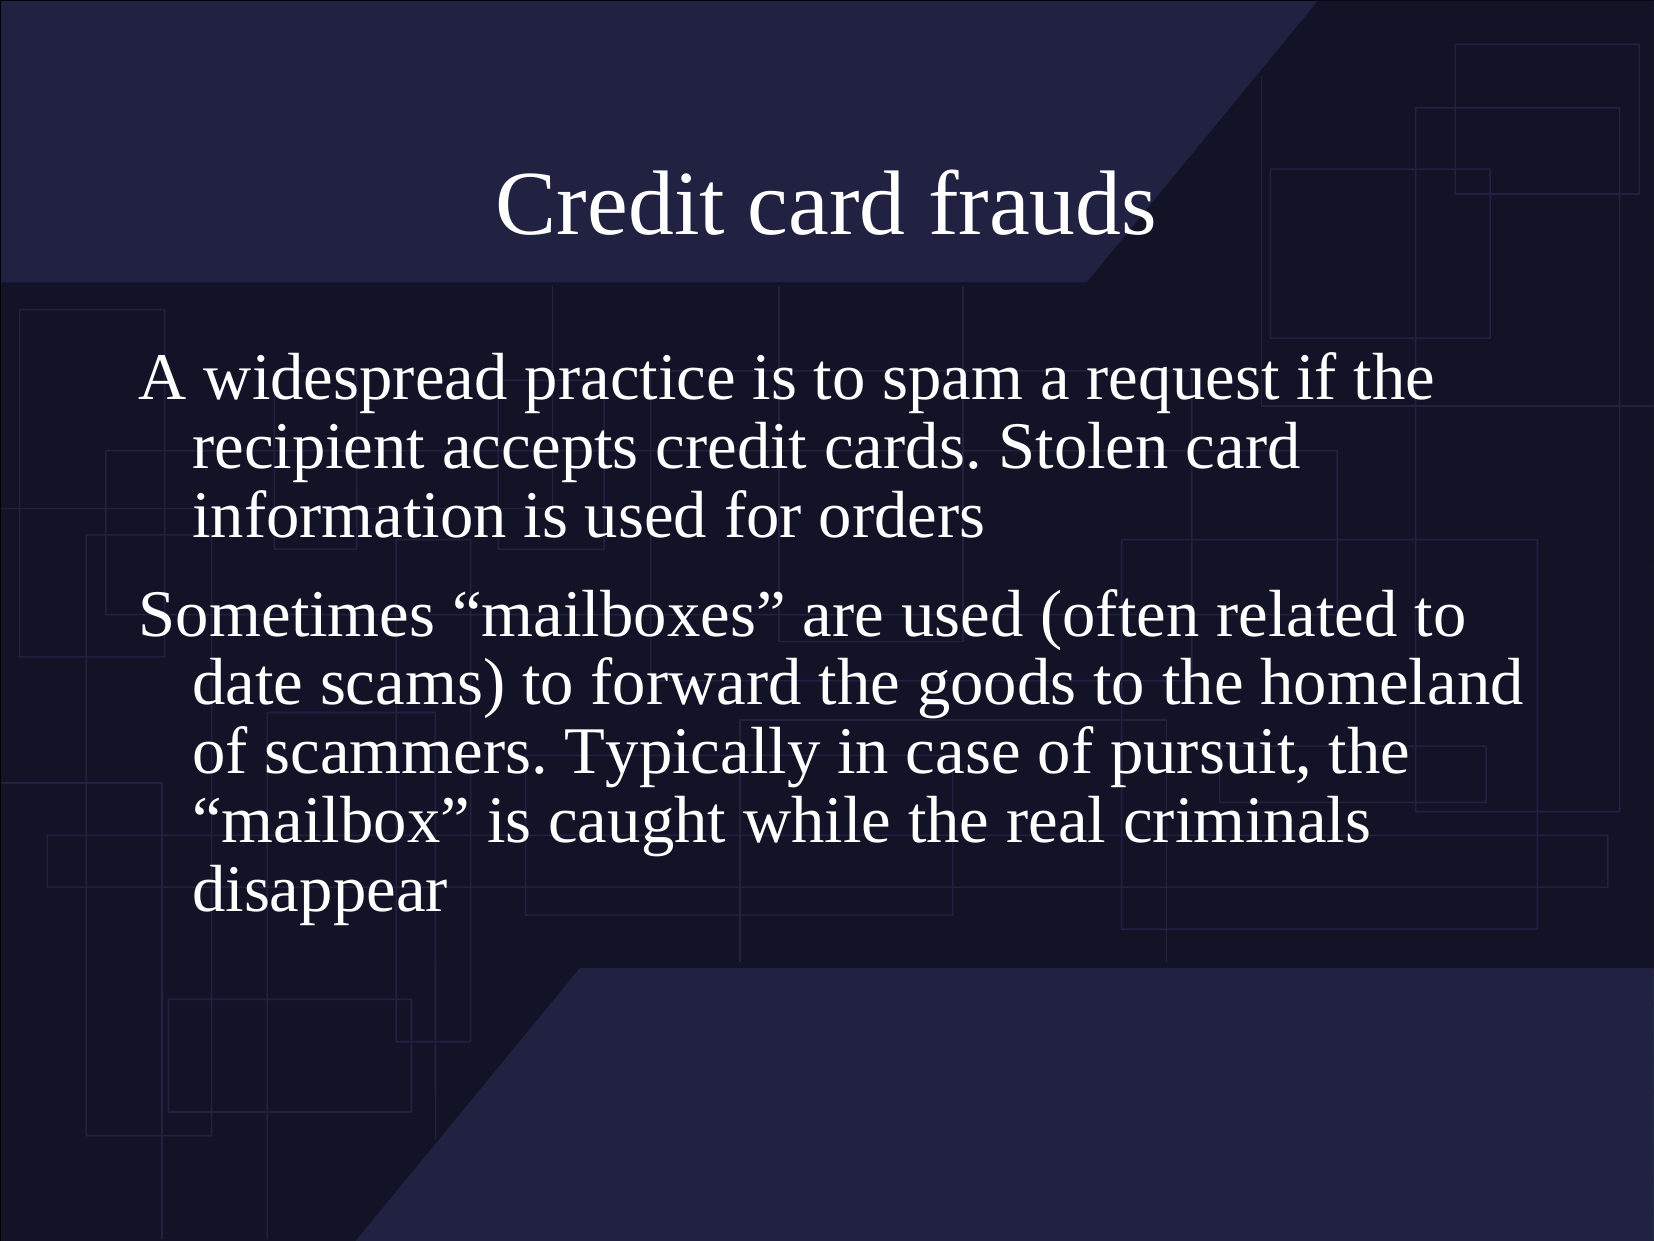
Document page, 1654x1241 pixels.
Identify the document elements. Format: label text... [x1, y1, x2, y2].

list A widespread practice is to spam a request if the recipient accepts credit cards. Stolen card information is used for orders Sometimes “mailboxes” are used (often related to date scams) to forward the goods to the homeland of scammers. Typically in case of pursuit, the “mailbox” is caught while the real criminals disappear [121, 344, 1534, 1127]
title Credit card frauds [121, 102, 1534, 310]
